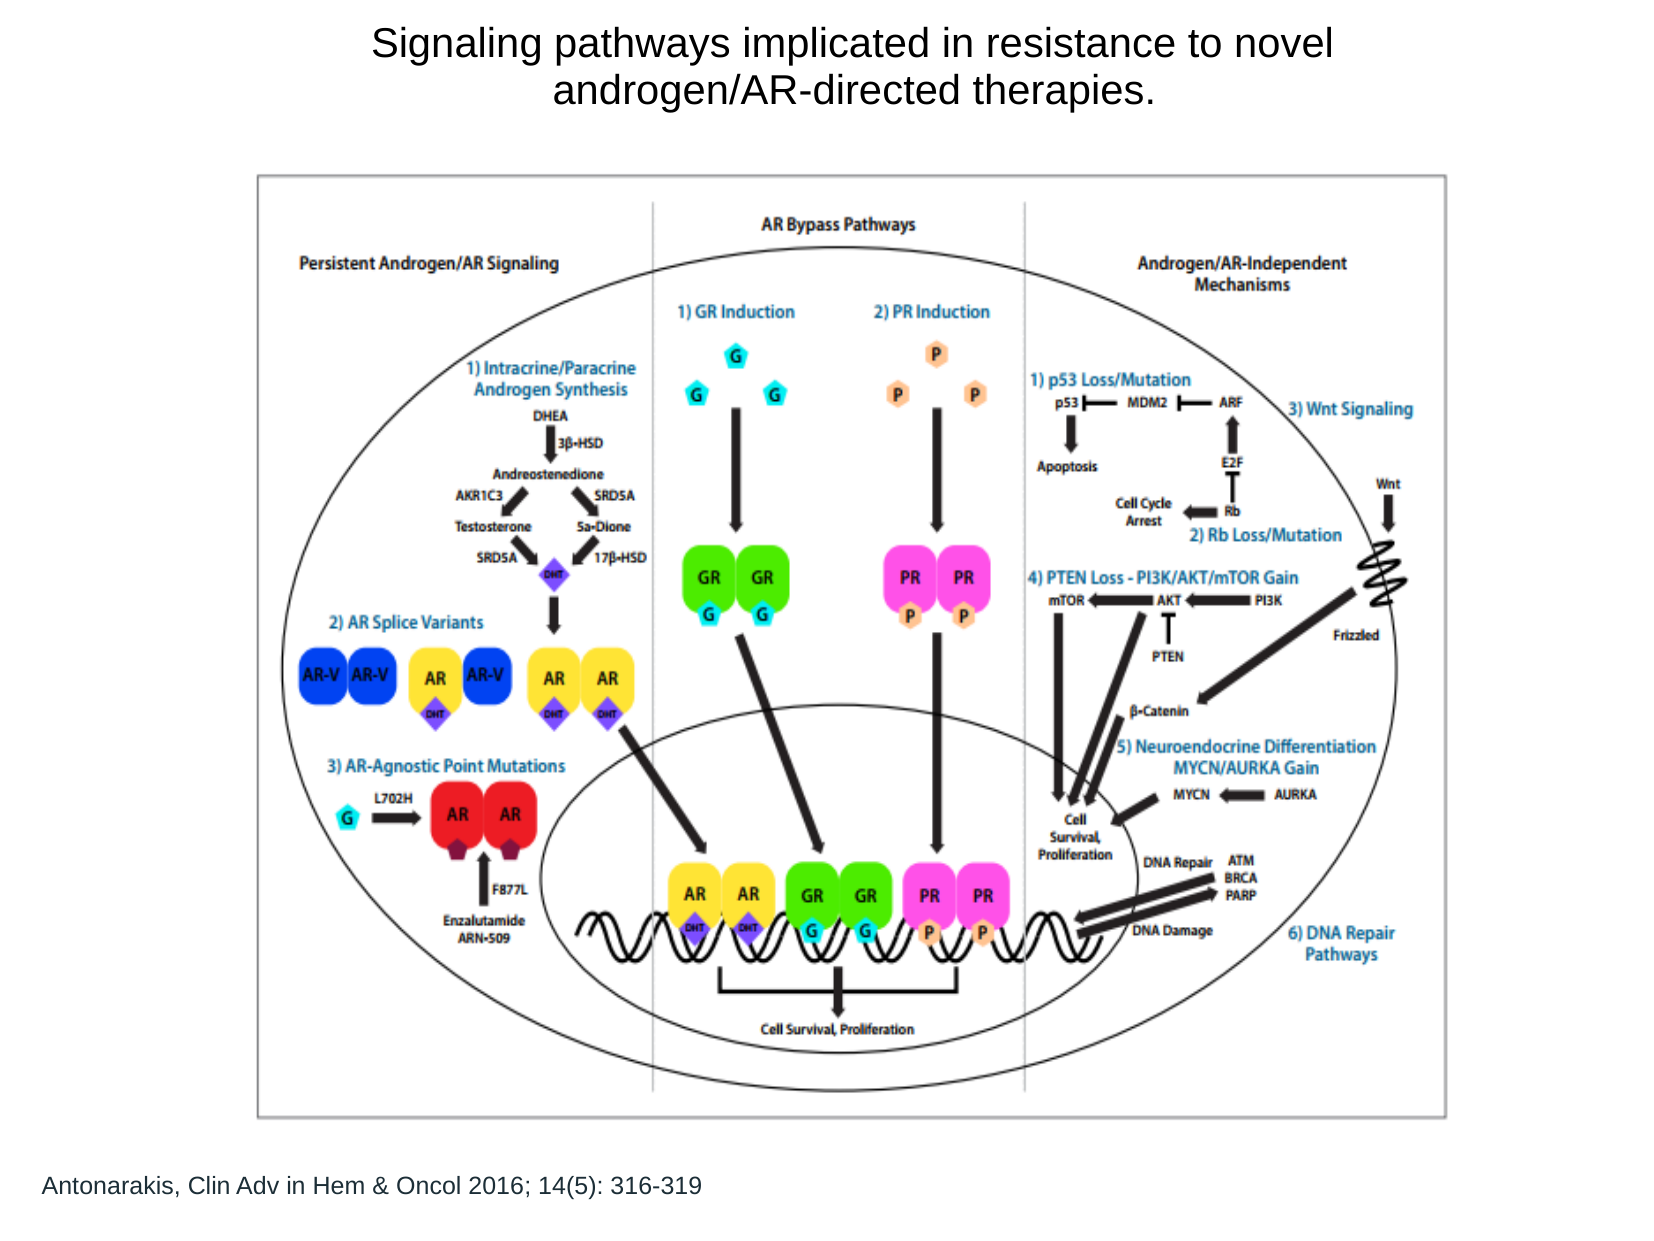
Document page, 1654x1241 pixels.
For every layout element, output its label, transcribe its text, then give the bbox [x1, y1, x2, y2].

text_box Antonarakis, Clin Adv in Hem & Oncol 2016; 14(5): 316-319 [26, 1164, 720, 1208]
picture [252, 169, 1453, 1126]
text_box Signaling pathways implicated in resistance to novel androgen/AR-directed therapies. [106, 12, 1603, 149]
